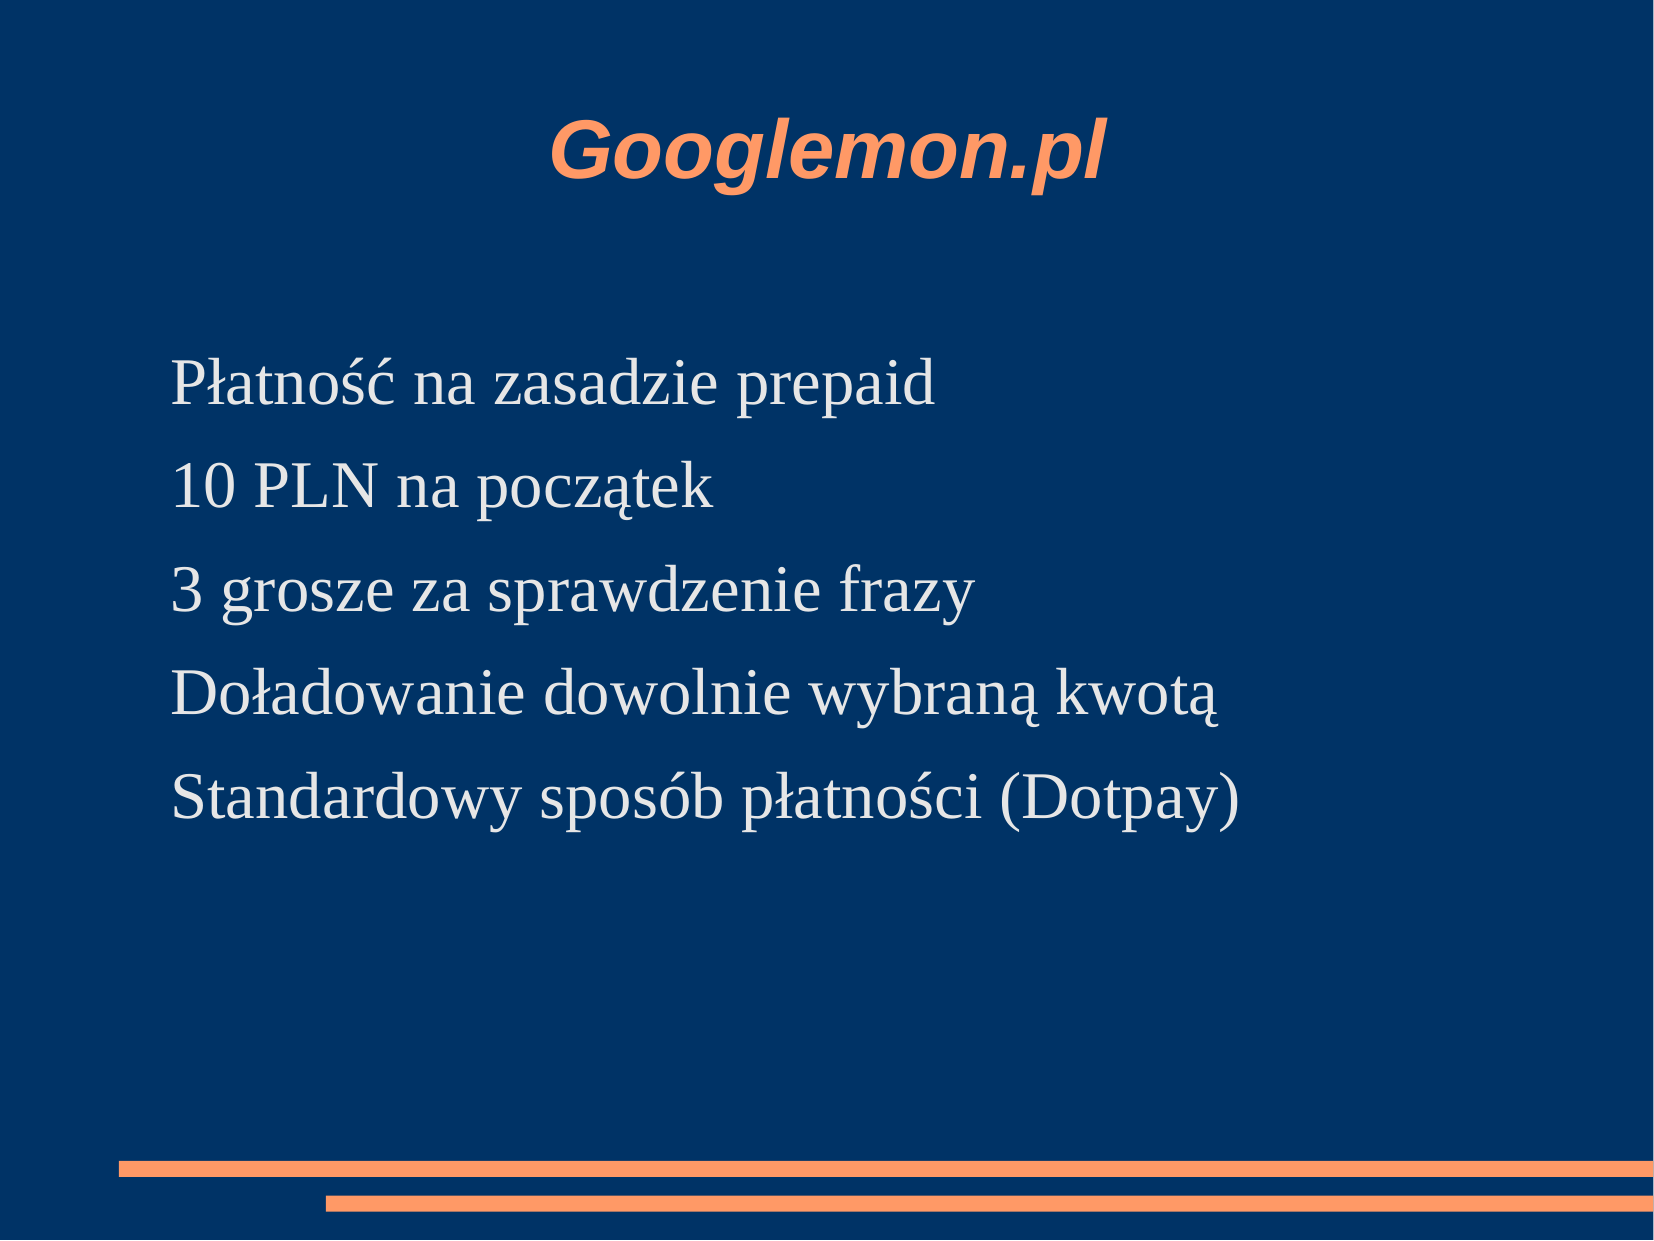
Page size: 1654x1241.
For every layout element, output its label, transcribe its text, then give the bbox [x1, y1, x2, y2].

list Płatność na zasadzie prepaid 10 PLN na początek 3 grosze za sprawdzenie frazy Doładowanie dowolnie wybraną kwotą Standardowy sposób płatności (Dotpay) [152, 344, 1534, 1127]
title Googlemon.pl [121, 46, 1534, 254]
